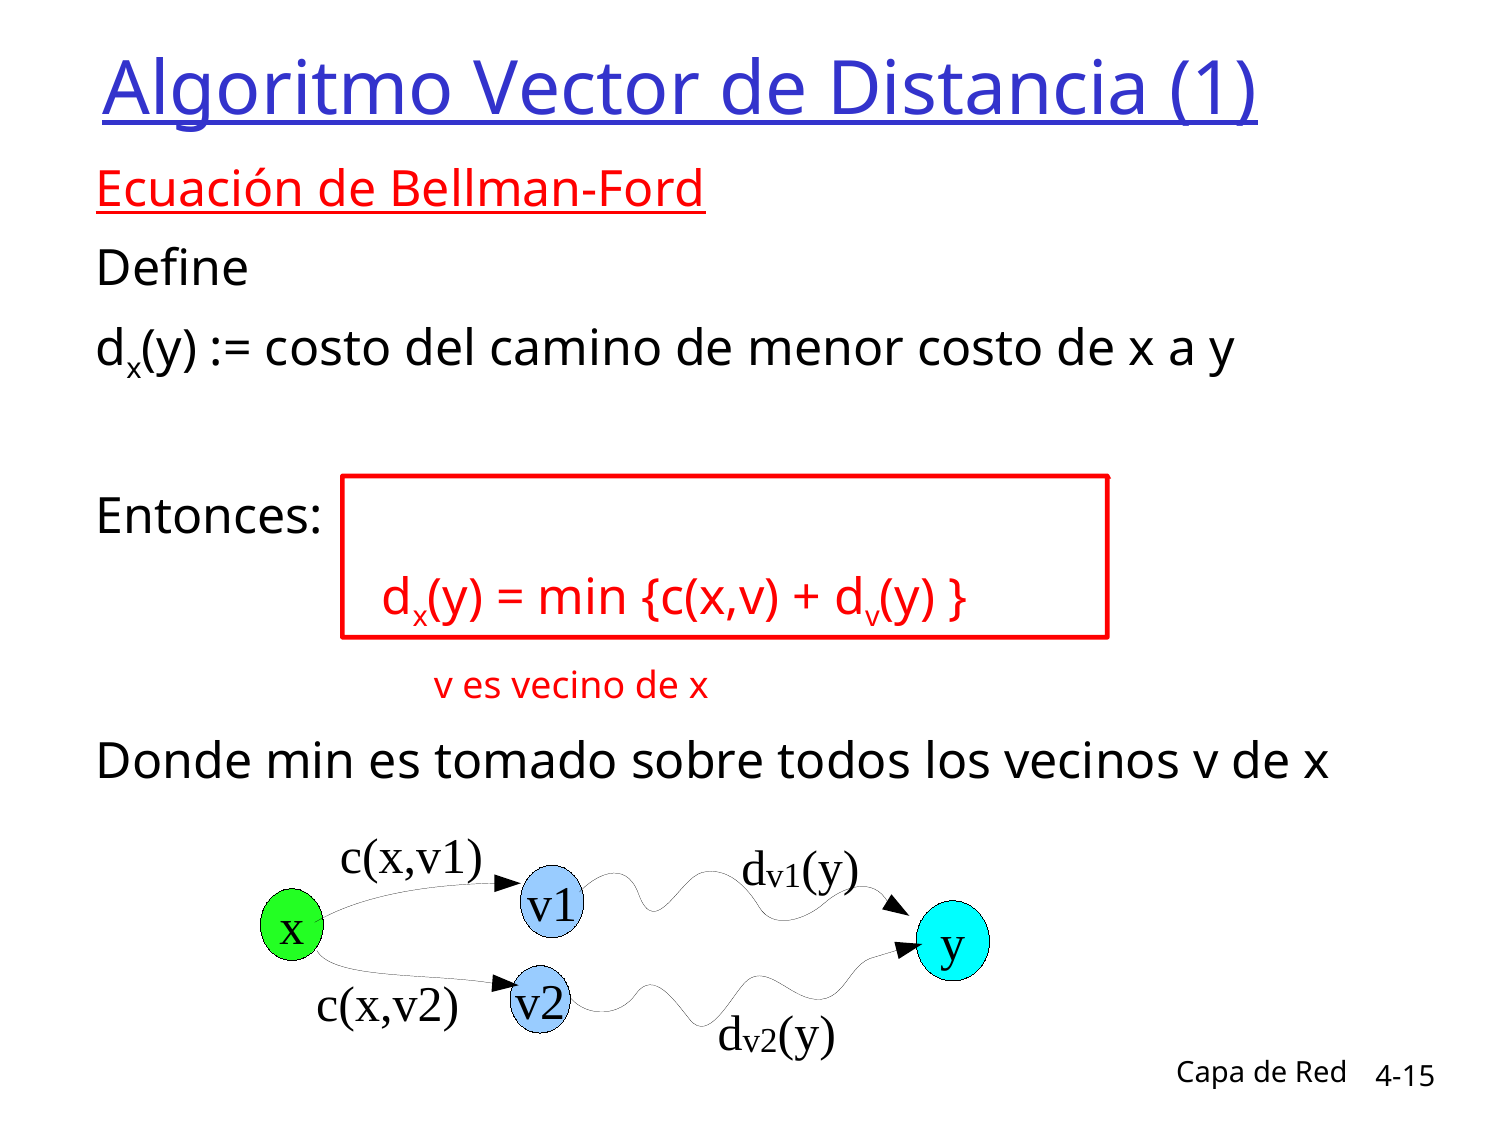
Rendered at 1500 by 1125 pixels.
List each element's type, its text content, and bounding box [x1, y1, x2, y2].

text_box y [916, 900, 990, 981]
text_box x [260, 888, 324, 961]
list Ecuación de Bellman-Ford Define dx(y) := costo del camino de menor costo de x a y Entonces: dx(y) = min {c(x,v) + dv(y) } v es vecino de x Donde min es tomado sobre todos los vecinos v de x [80, 149, 1457, 1066]
text_box dv2(y) [702, 992, 916, 1080]
text_box c(x,v2) [301, 963, 515, 1039]
text_box dv1(y) [726, 827, 940, 915]
text_box v1 [520, 865, 584, 938]
text_box v2 [515, 965, 571, 1034]
title Algoritmo Vector de Distancia (1) [87, 15, 1363, 149]
text_box c(x,v1) [325, 815, 538, 891]
